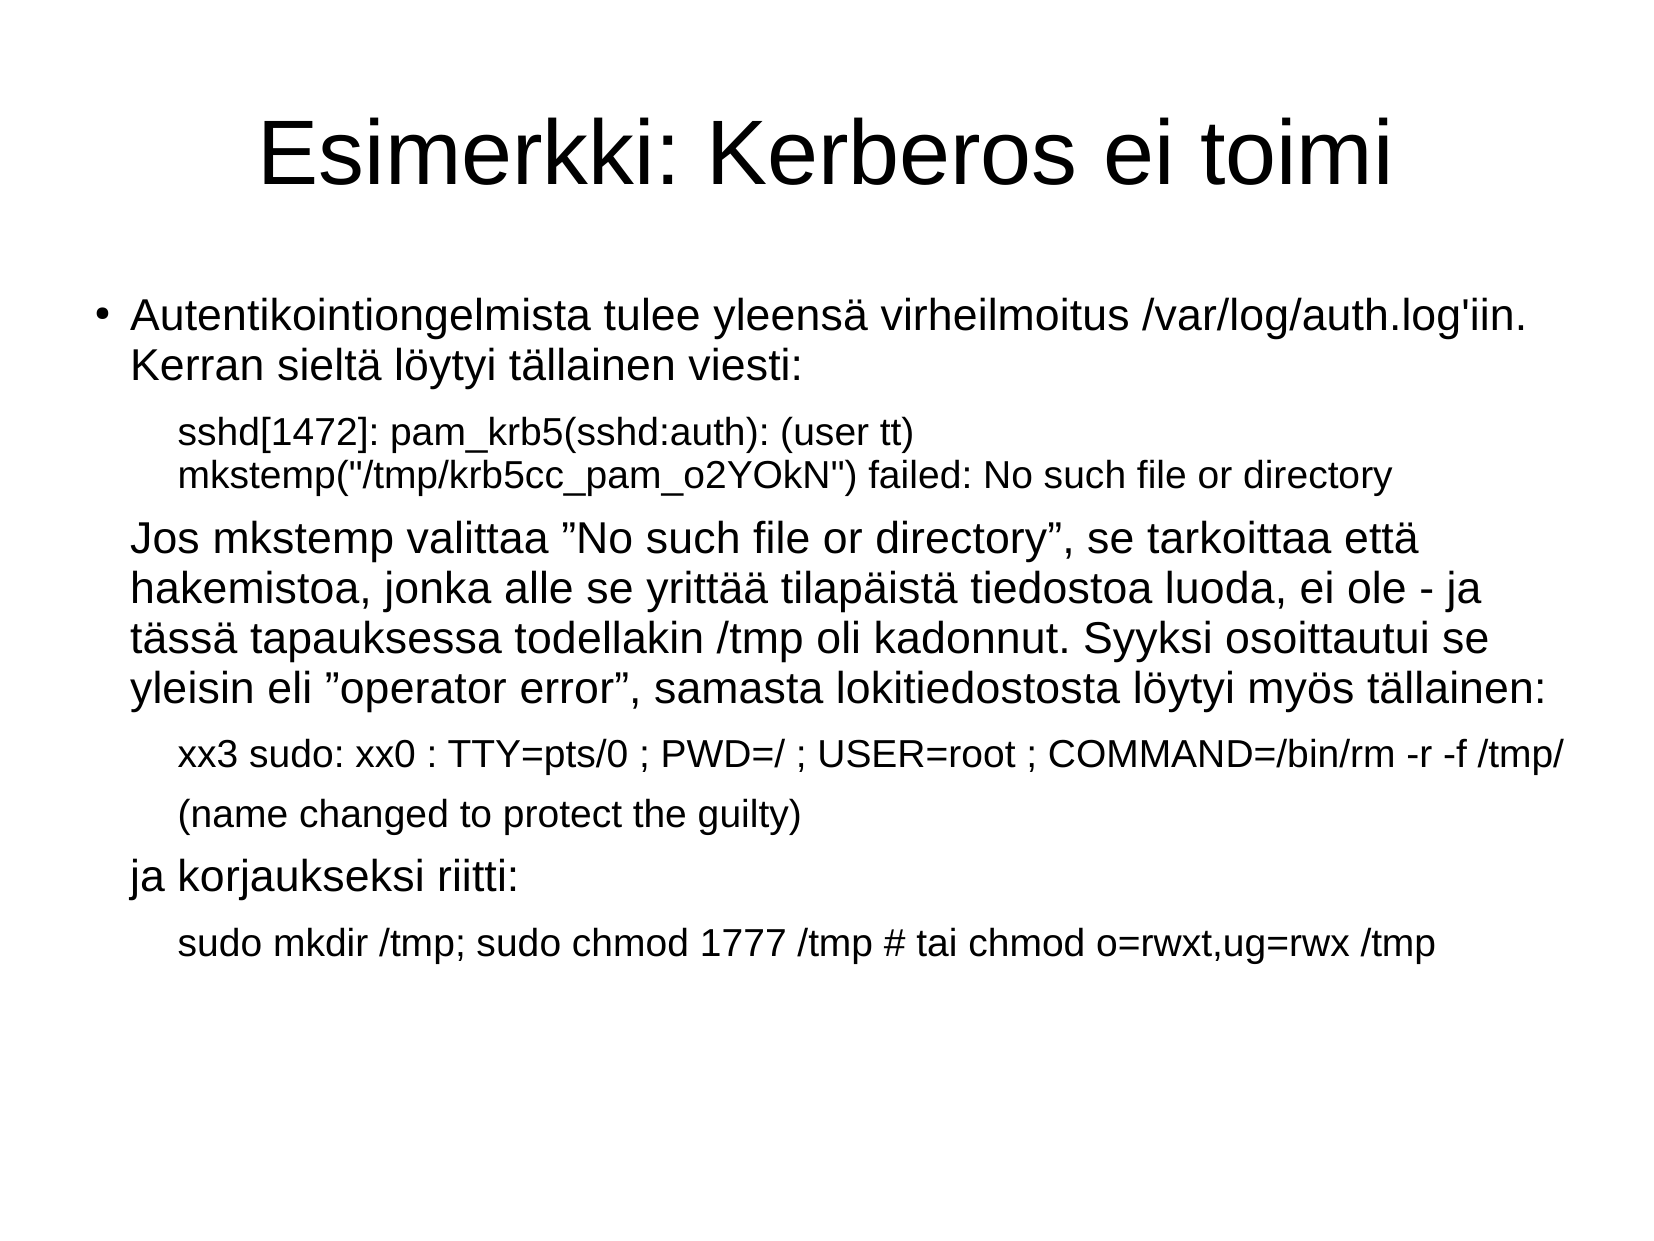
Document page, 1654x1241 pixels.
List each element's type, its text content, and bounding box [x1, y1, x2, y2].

list Autentikointiongelmista tulee yleensä virheilmoitus /var/log/auth.log'iin. Kerran sieltä löytyi tällainen viesti: sshd[1472]: pam_krb5(sshd:auth): (user tt) mkstemp("/tmp/krb5cc_pam_o2YOkN") failed: No such file or directory Jos mkstemp valittaa ”No such file or directory”, se tarkoittaa että hakemistoa, jonka alle se yrittää tilapäistä tiedostoa luoda, ei ole - ja tässä tapauksessa todellakin /tmp oli kadonnut. Syyksi osoittautui se yleisin eli ”operator error”, samasta lokitiedostosta löytyi myös tällainen: xx3 sudo: xx0 : TTY=pts/0 ; PWD=/ ; USER=root ; COMMAND=/bin/rm -r -f /tmp/ (name changed to protect the guilty) ja korjaukseksi riitti: sudo mkdir /tmp; sudo chmod 1777 /tmp # tai chmod o=rwxt,ug=rwx /tmp [82, 290, 1571, 1010]
title Esimerkki: Kerberos ei toimi [82, 49, 1571, 257]
